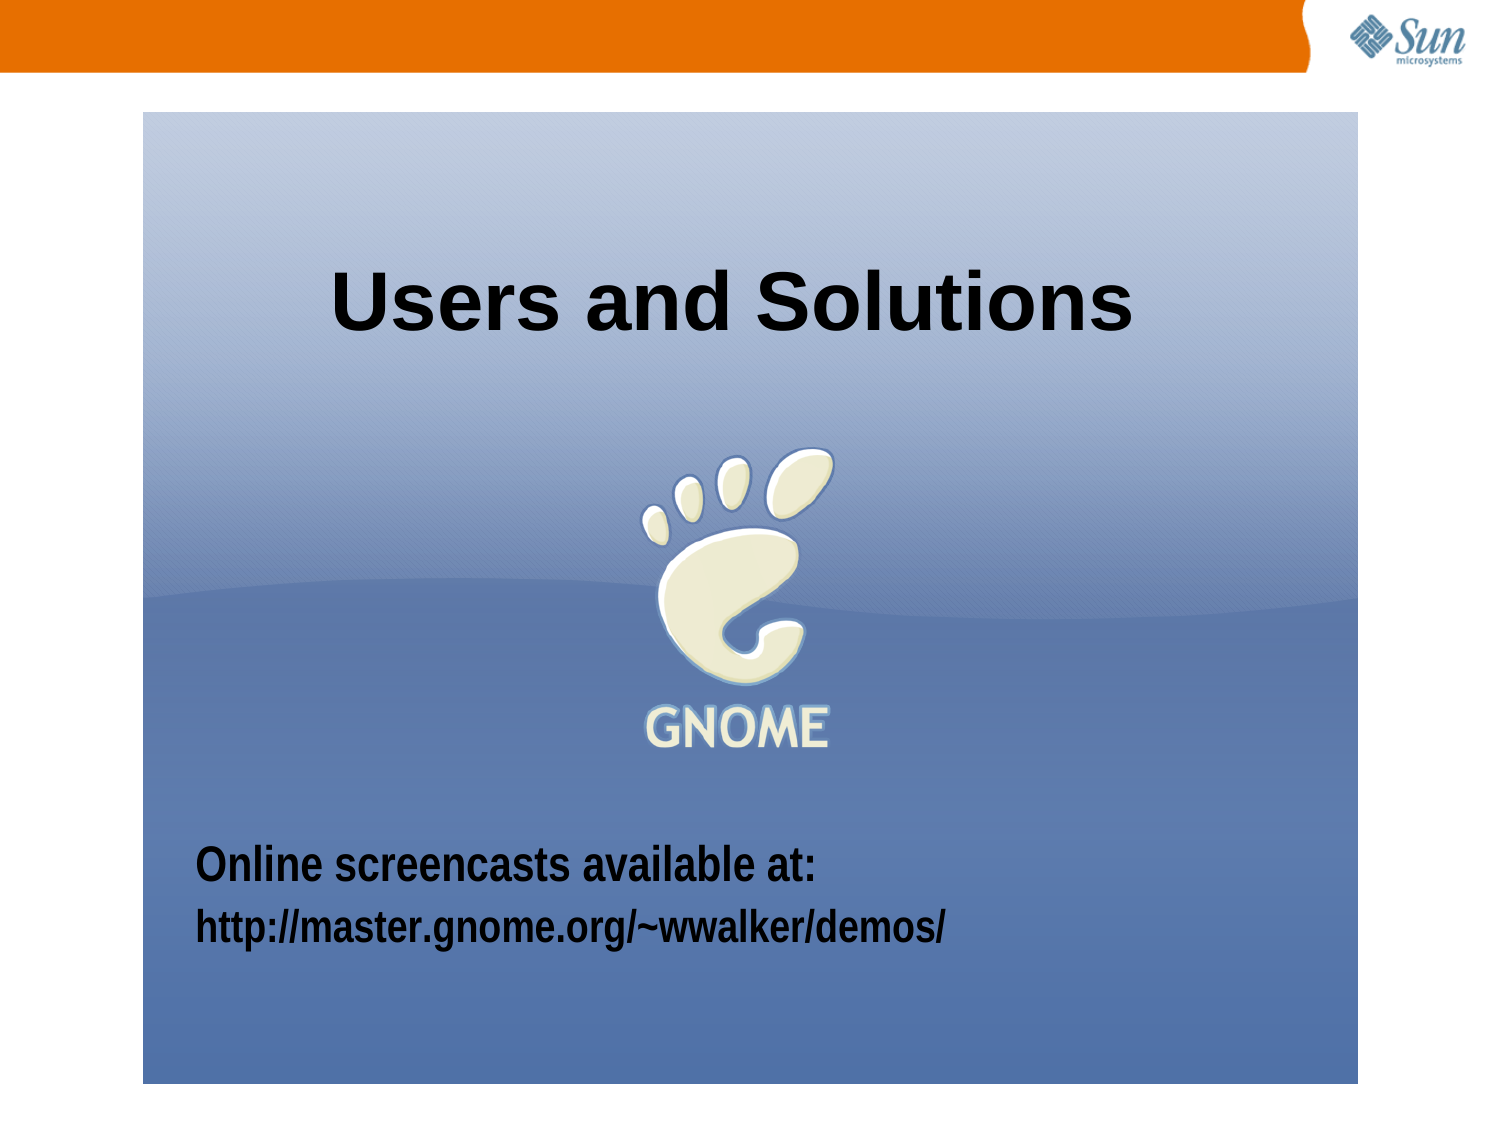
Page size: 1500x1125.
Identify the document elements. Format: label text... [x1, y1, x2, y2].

picture [0, 0, 1500, 75]
subtitle Users and Solutions [64, 78, 1402, 533]
text_box Online screencasts available at: http://master.gnome.org/~wwalker/demos/ [195, 842, 1321, 962]
picture [143, 533, 1358, 1084]
